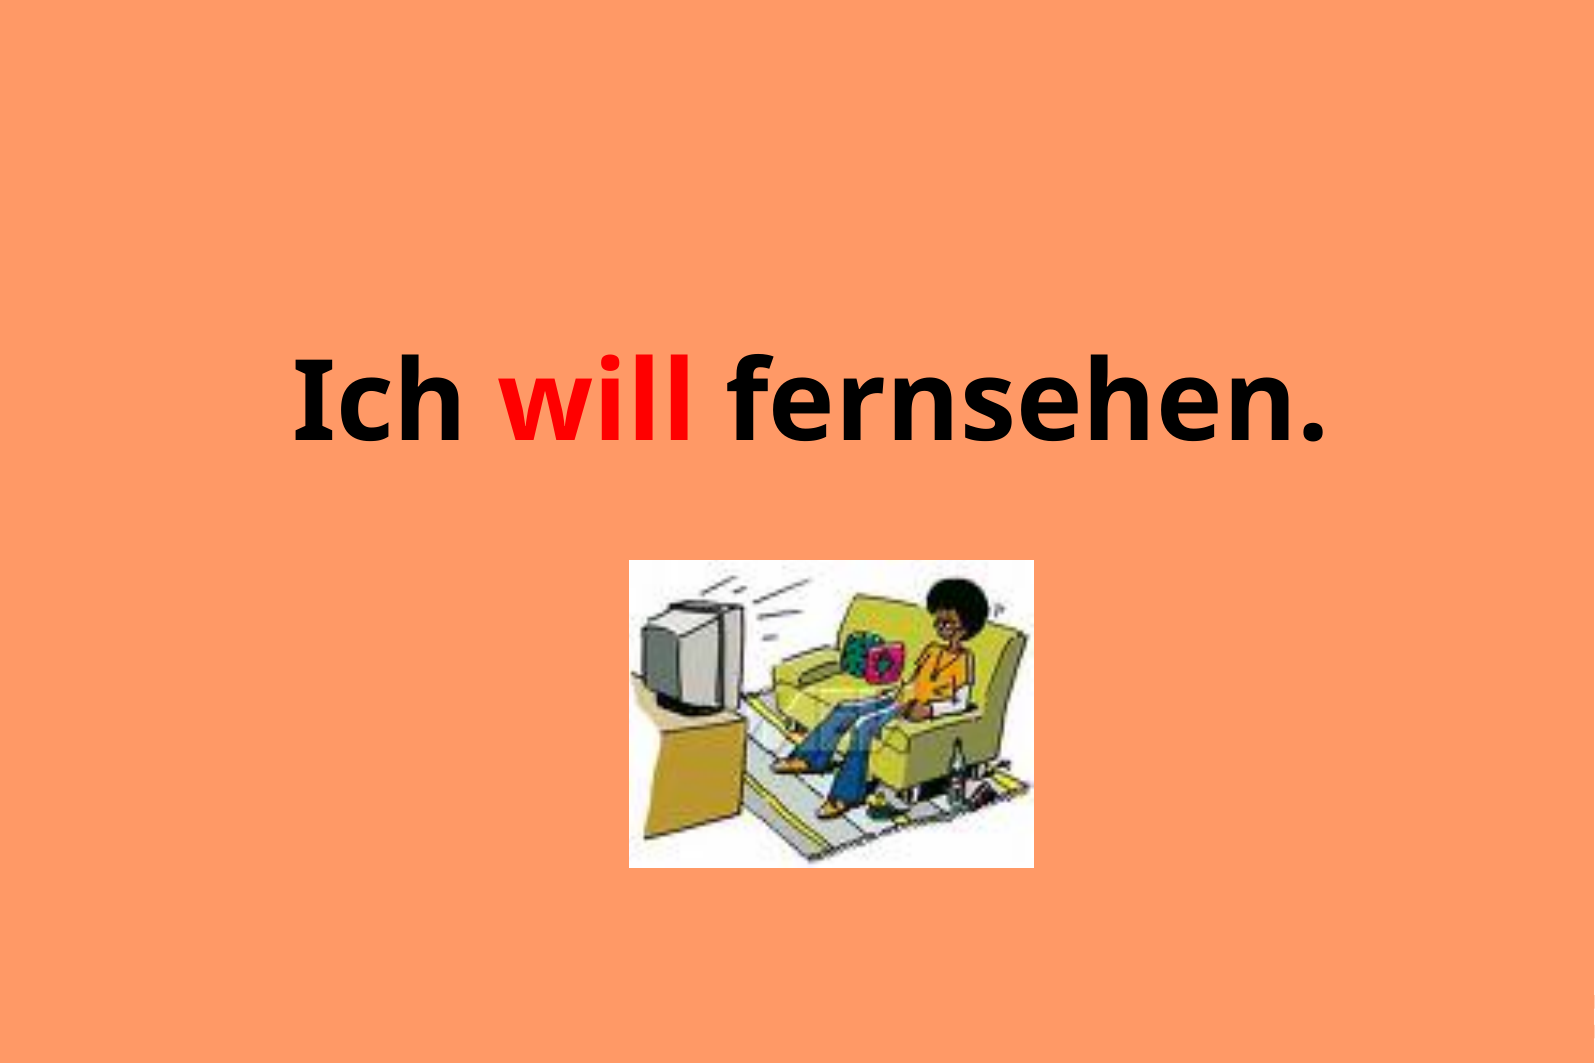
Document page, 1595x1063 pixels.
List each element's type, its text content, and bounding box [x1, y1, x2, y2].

subtitle Ich will fernsehen. [117, 0, 1505, 971]
picture [629, 560, 1034, 868]
